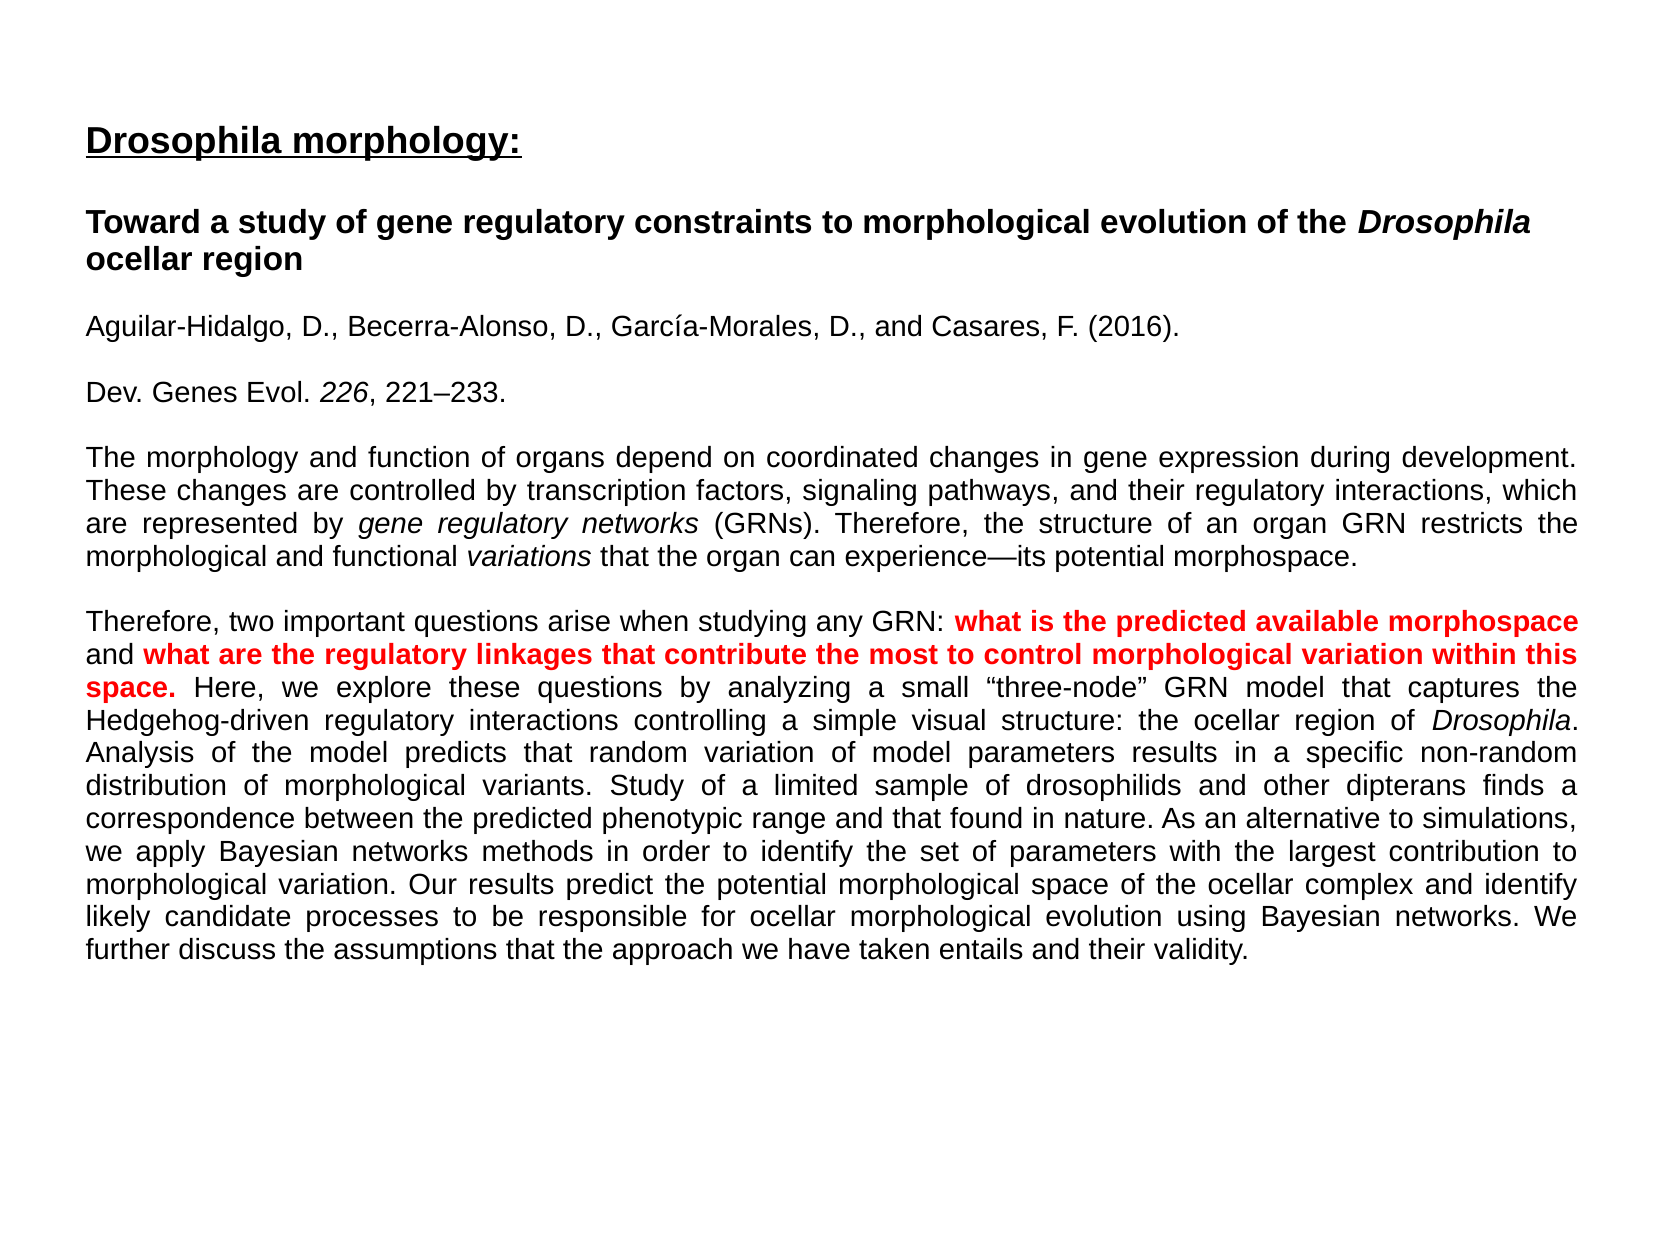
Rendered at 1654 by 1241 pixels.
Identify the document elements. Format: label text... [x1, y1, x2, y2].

text_box Drosophila morphology: Toward a study of gene regulatory constraints to morphological evolution of the Drosophila ocellar region Aguilar-Hidalgo, D., Becerra-Alonso, D., García-Morales, D., and Casares, F. (2016). Dev. Genes Evol. 226, 221–233. The morphology and function of organs depend on coordinated changes in gene expression during development. These changes are controlled by transcription factors, signaling pathways, and their regulatory interactions, which are represented by gene regulatory networks (GRNs). Therefore, the structure of an organ GRN restricts the morphological and functional variations that the organ can experience—its potential morphospace. Therefore, two important questions arise when studying any GRN: what is the predicted available morphospace and what are the regulatory linkages that contribute the most to control morphological variation within this space. Here, we explore these questions by analyzing a small “three-node” GRN model that captures the Hedgehog-driven regulatory interactions controlling a simple visual structure: the ocellar region of Drosophila. Analysis of the model predicts that random variation of model parameters results in a specific non-random distribution of morphological variants. Study of a limited sample of drosophilids and other dipterans finds a correspondence between the predicted phenotypic range and that found in nature. As an alternative to simulations, we apply Bayesian networks methods in order to identify the set of parameters with the largest contribution to morphological variation. Our results predict the potential morphological space of the ocellar complex and identify likely candidate processes to be responsible for ocellar morphological evolution using Bayesian networks. We further discuss the assumptions that the approach we have taken entails and their validity. [70, 112, 1595, 1111]
